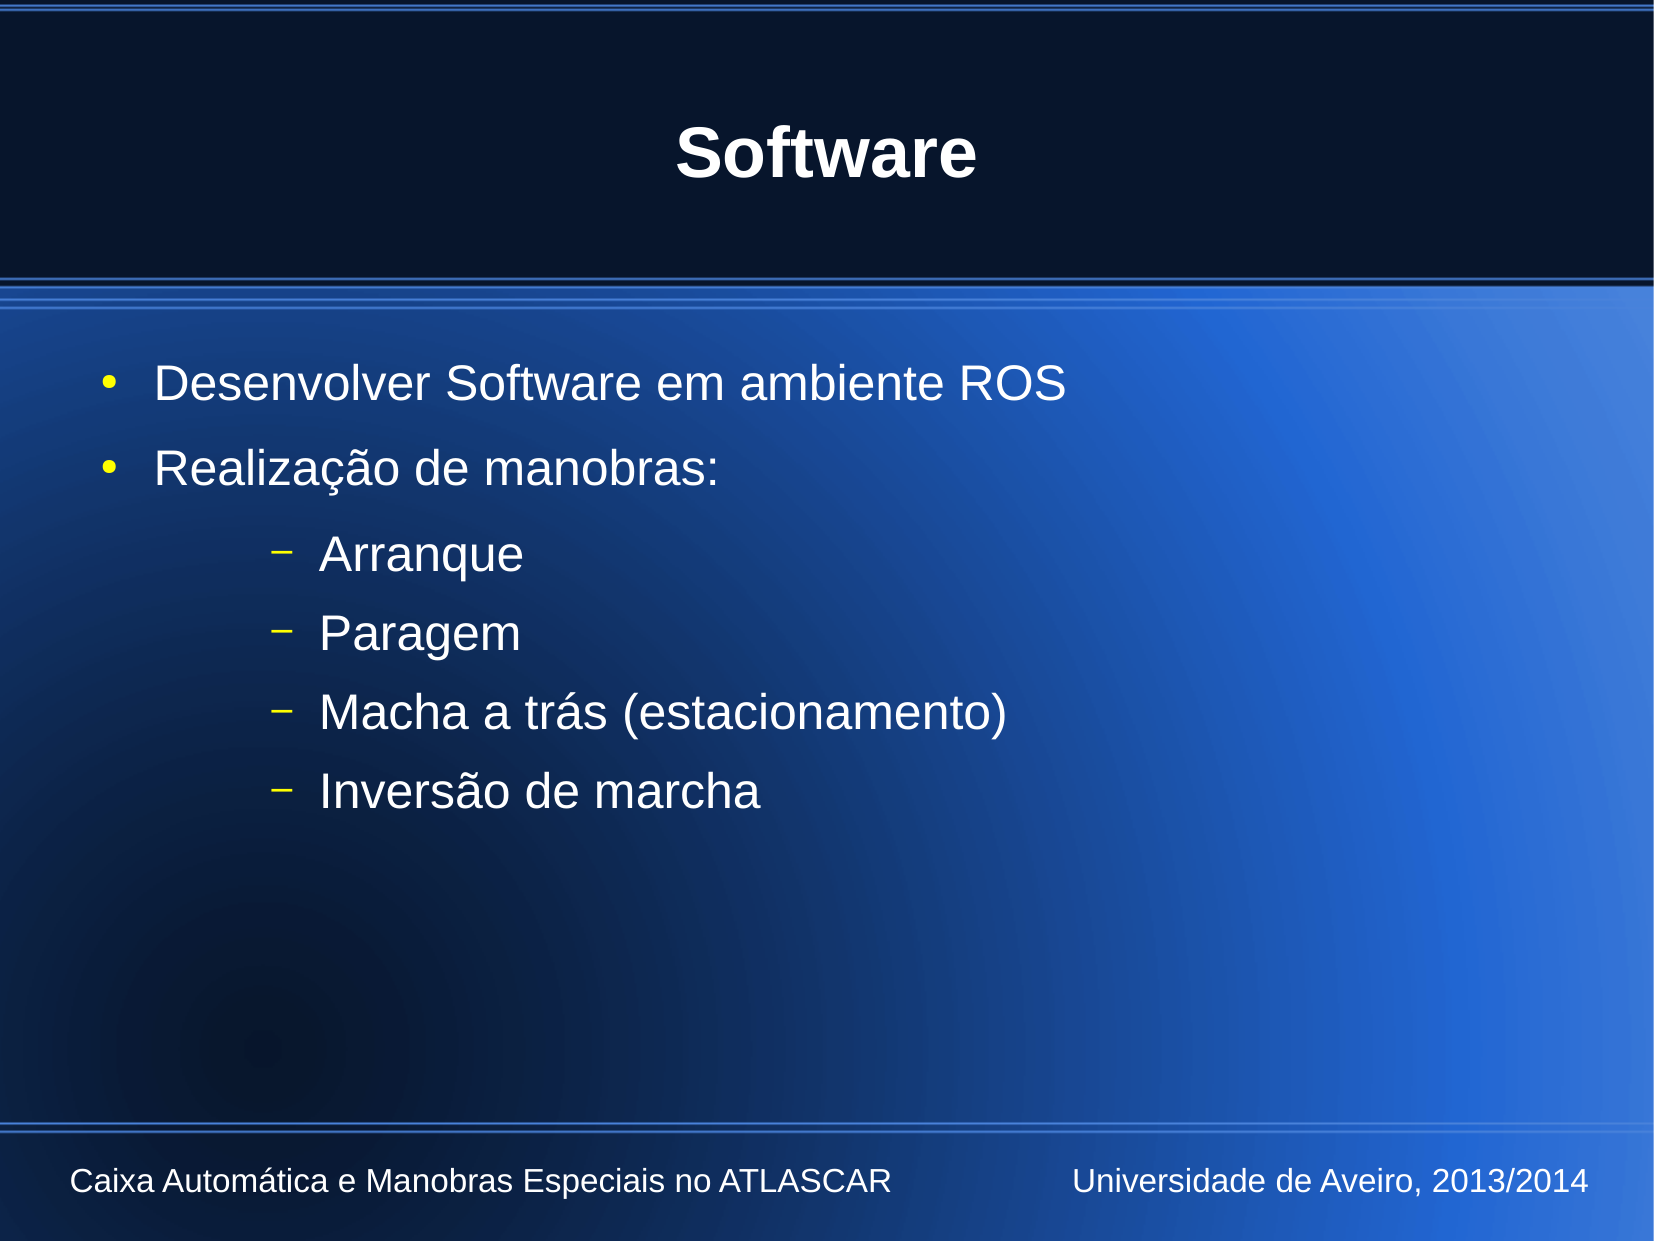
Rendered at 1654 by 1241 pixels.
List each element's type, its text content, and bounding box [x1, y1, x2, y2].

text_box Universidade de Aveiro, 2013/2014 [1057, 1155, 1606, 1207]
title Software [82, 49, 1571, 257]
text_box Caixa Automática e Manobras Especiais no ATLASCAR [54, 1155, 918, 1207]
list Desenvolver Software em ambiente ROS Realização de manobras: Arranque Paragem Macha a trás (estacionamento) Inversão de marcha [82, 355, 1571, 899]
picture [0, 0, 1654, 1241]
